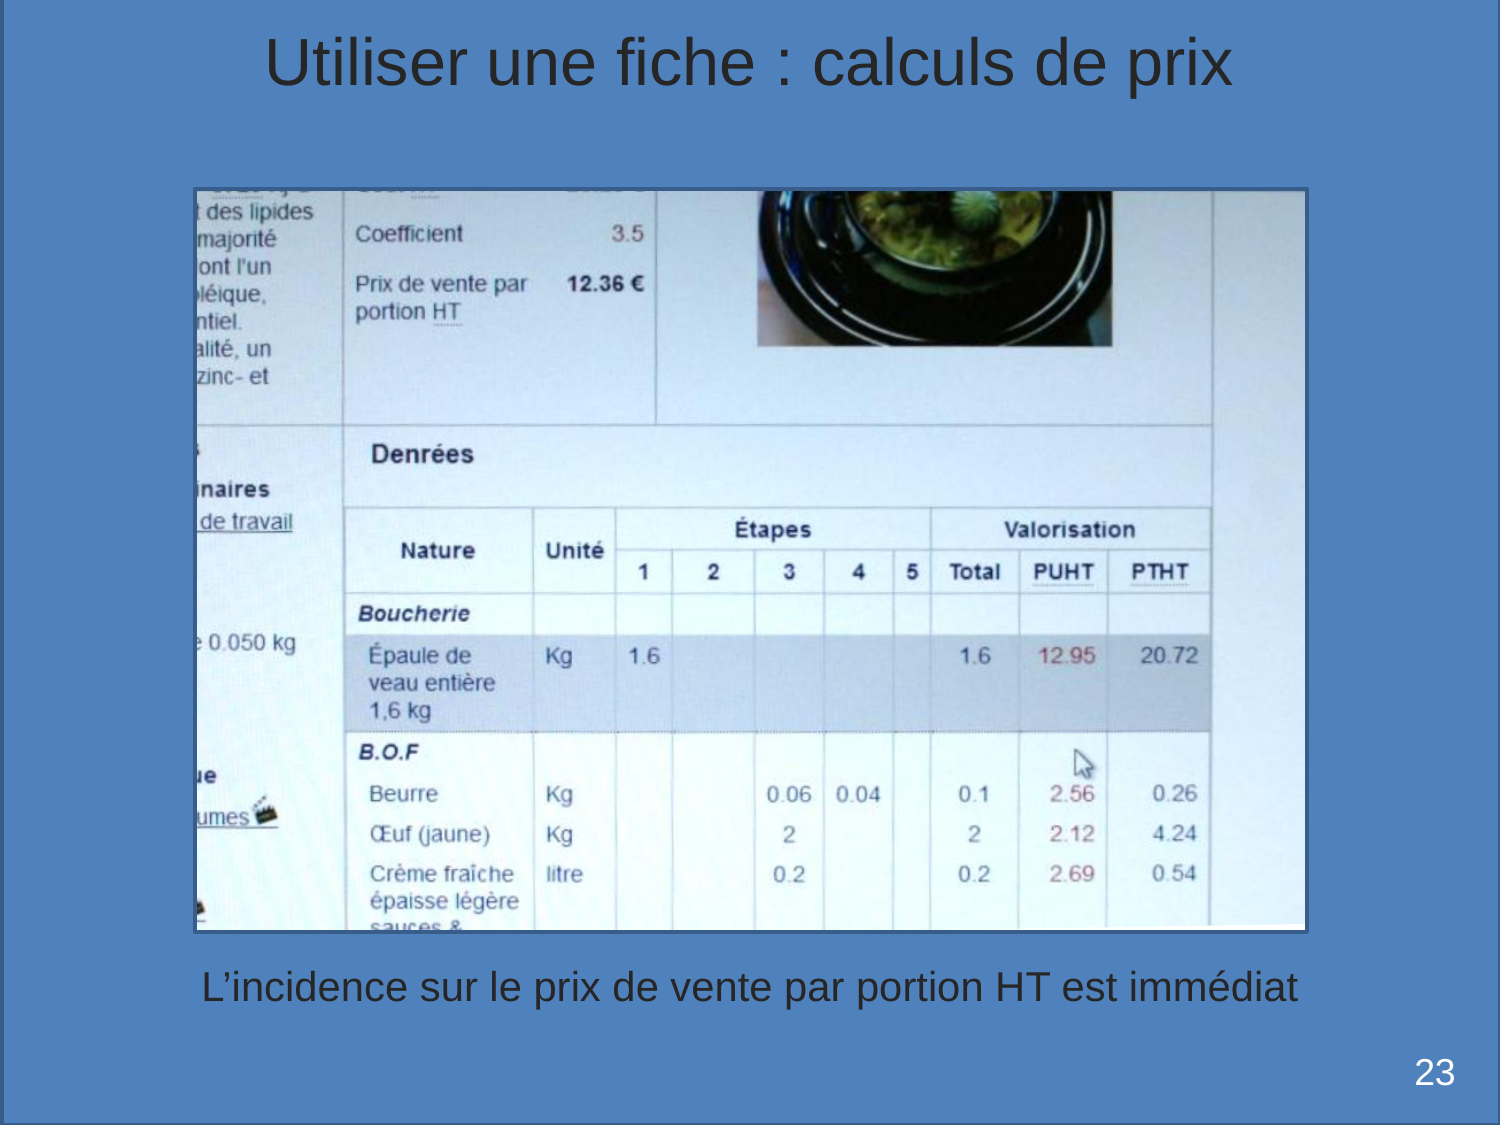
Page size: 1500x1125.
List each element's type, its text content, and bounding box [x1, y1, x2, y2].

subtitle L’incidence sur le prix de vente par portion HT est immédiat [135, 952, 1365, 1118]
text_box Utiliser une fiche : calculs de prix [135, 10, 1365, 138]
text_box <numéro> [1387, 1040, 1483, 1101]
text_box [1, 0, 1500, 1125]
picture [195, 189, 1306, 931]
